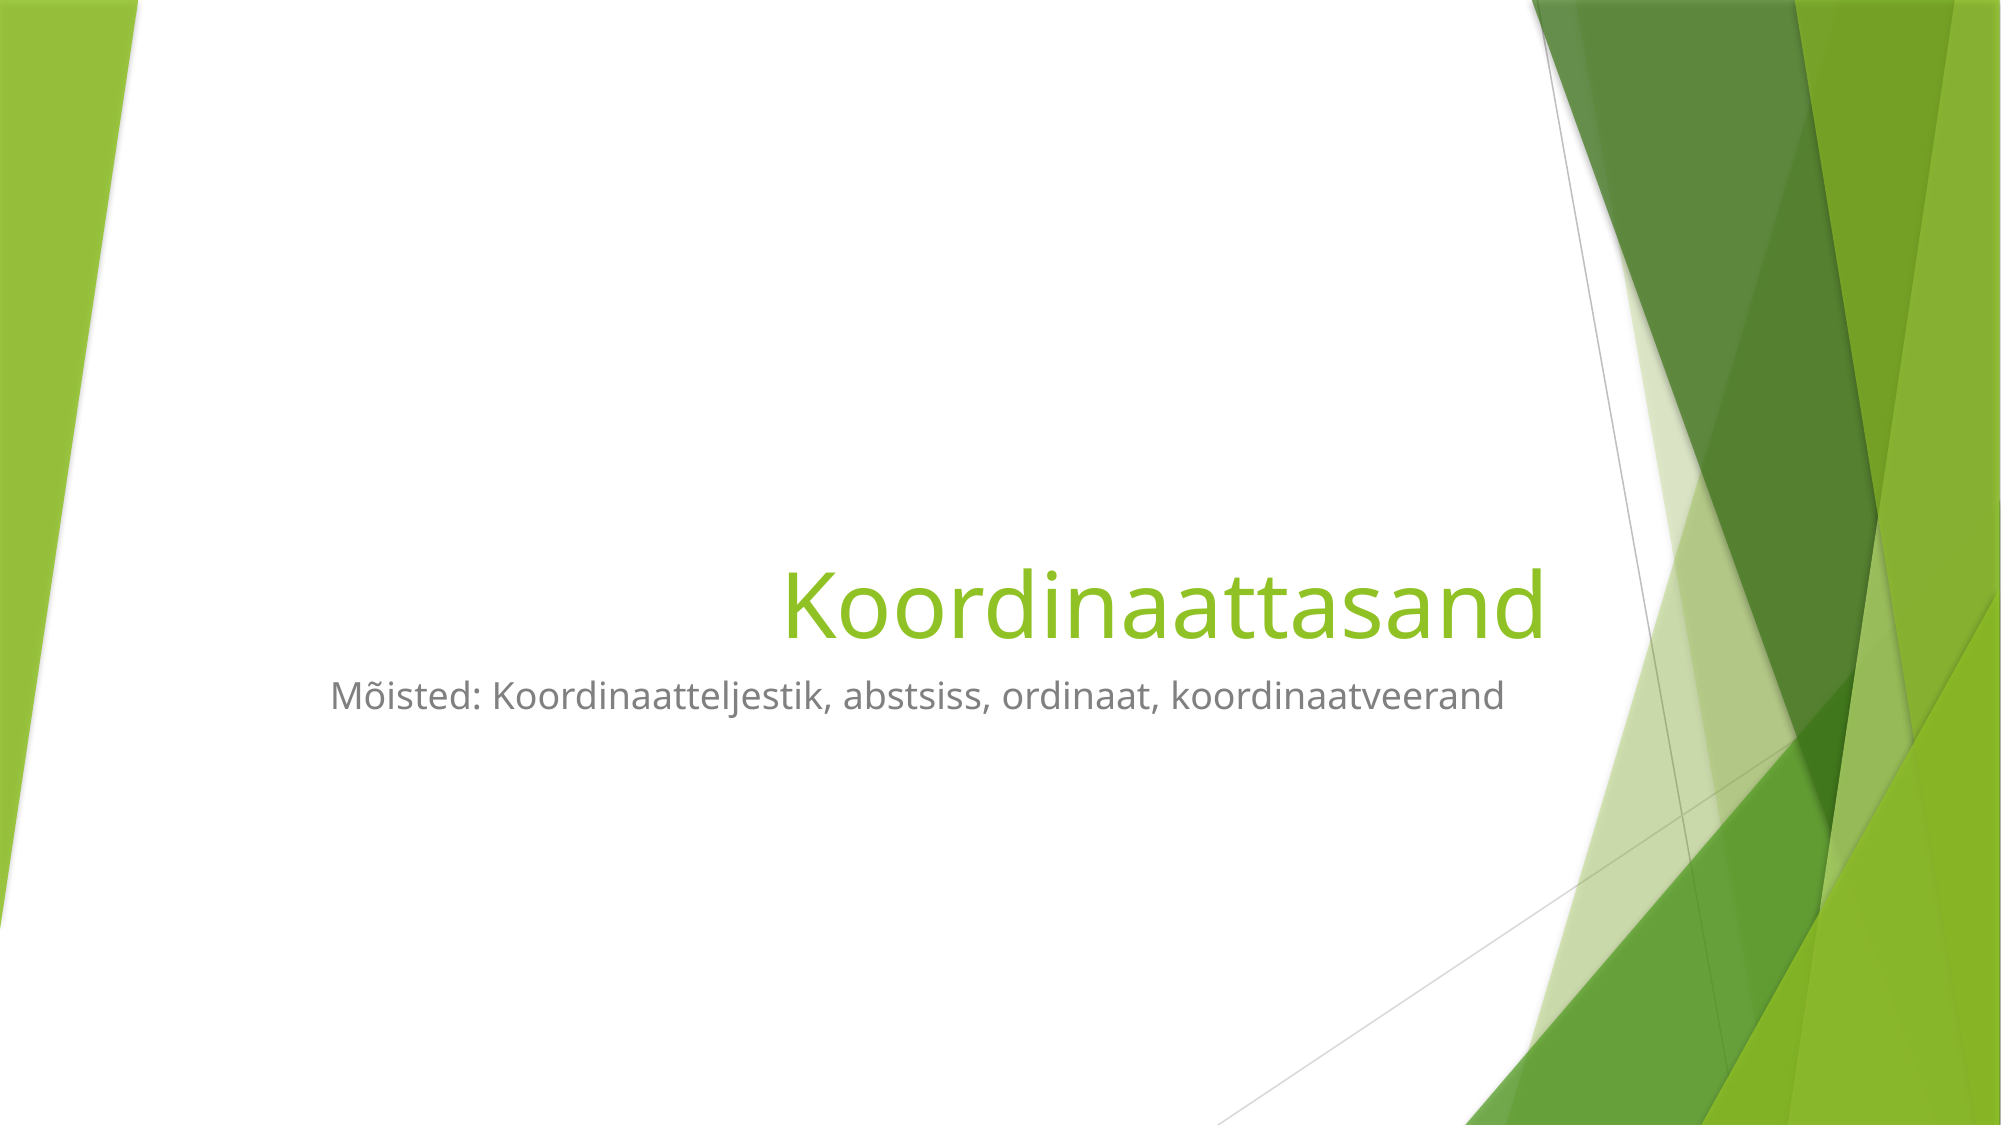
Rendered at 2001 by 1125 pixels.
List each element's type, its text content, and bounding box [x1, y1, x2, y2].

title Koordinaattasand [247, 394, 1565, 665]
subtitle Mõisted: Koordinaatteljestik, abstsiss, ordinaat, koordinaatveerand [247, 664, 1522, 845]
